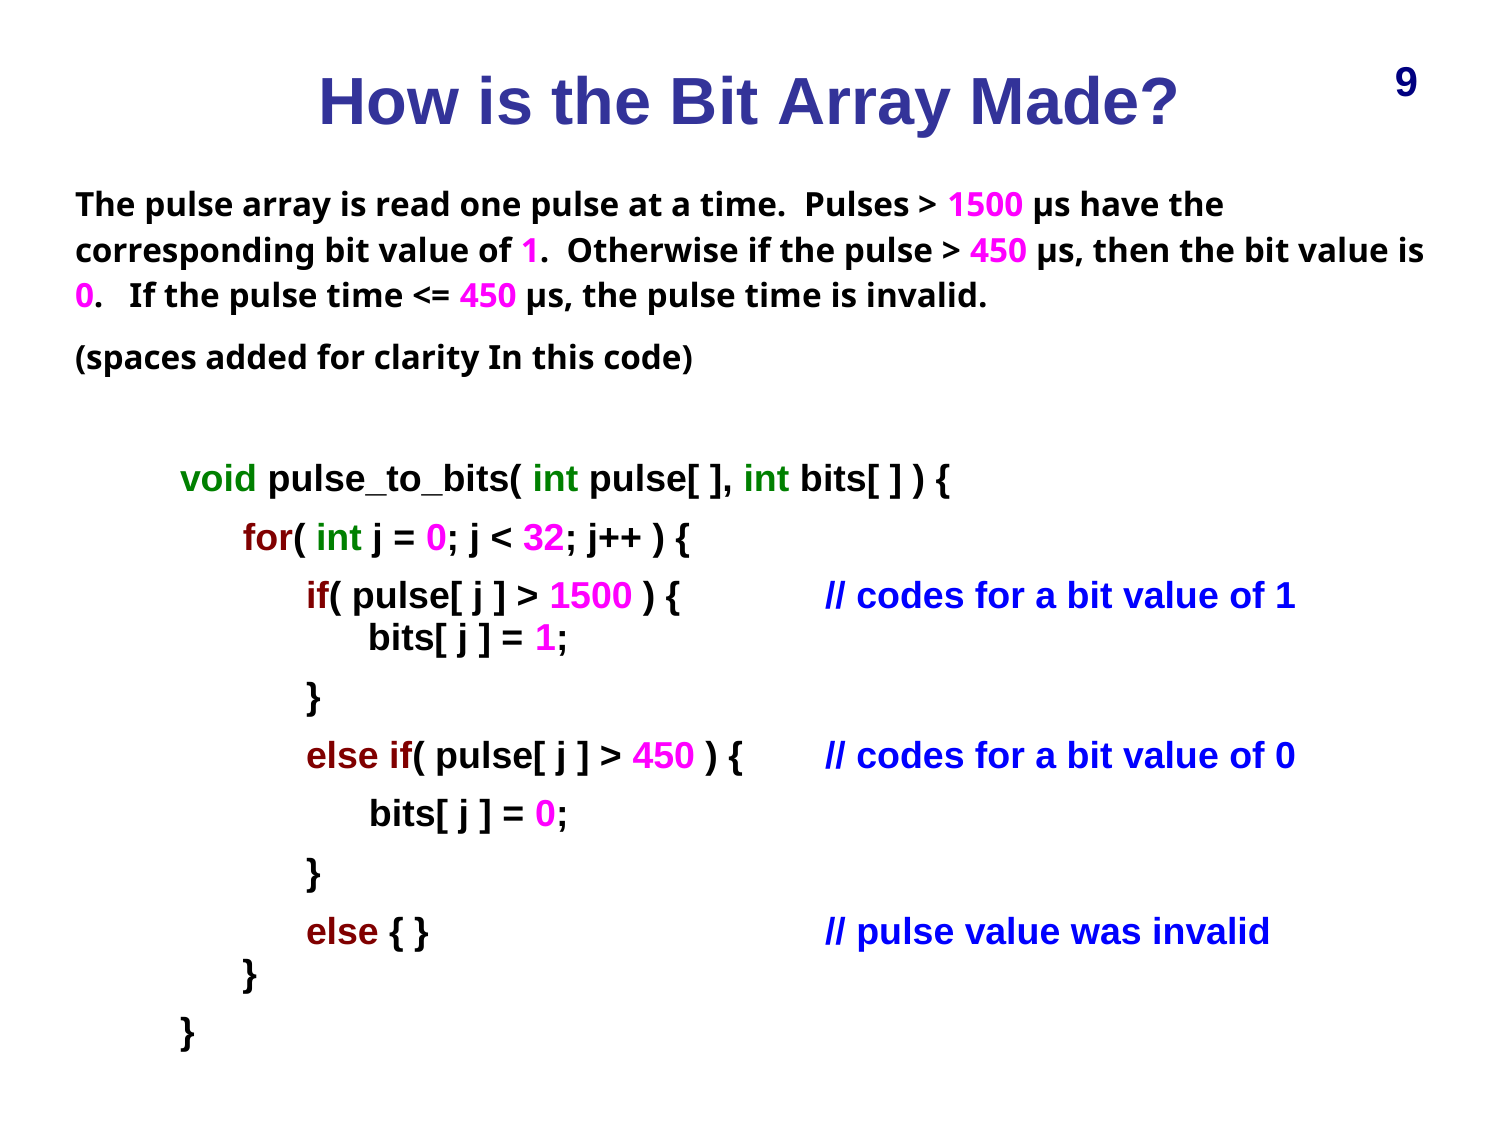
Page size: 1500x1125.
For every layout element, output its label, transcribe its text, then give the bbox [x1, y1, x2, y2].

title How is the Bit Array Made? [75, 52, 1426, 150]
subtitle The pulse array is read one pulse at a time. Pulses > 1500 μs have the corresponding bit value of 1. Otherwise if the pulse > 450 μs, then the bit value is 0. If the pulse time <= 450 μs, the pulse time is invalid. (spaces added for clarity In this code) void pulse_to_bits( int pulse[ ], int bits[ ] ) { for( int j = 0; j < 32; j++ ) { if( pulse[ j ] > 1500 ) { // codes for a bit value of 1 bits[ j ] = 1; } else if( pulse[ j ] > 450 ) { // codes for a bit value of 0 bits[ j ] = 0; } else { } // pulse value was invalid } } [75, 184, 1426, 1051]
text_box 9 [1350, 47, 1463, 113]
